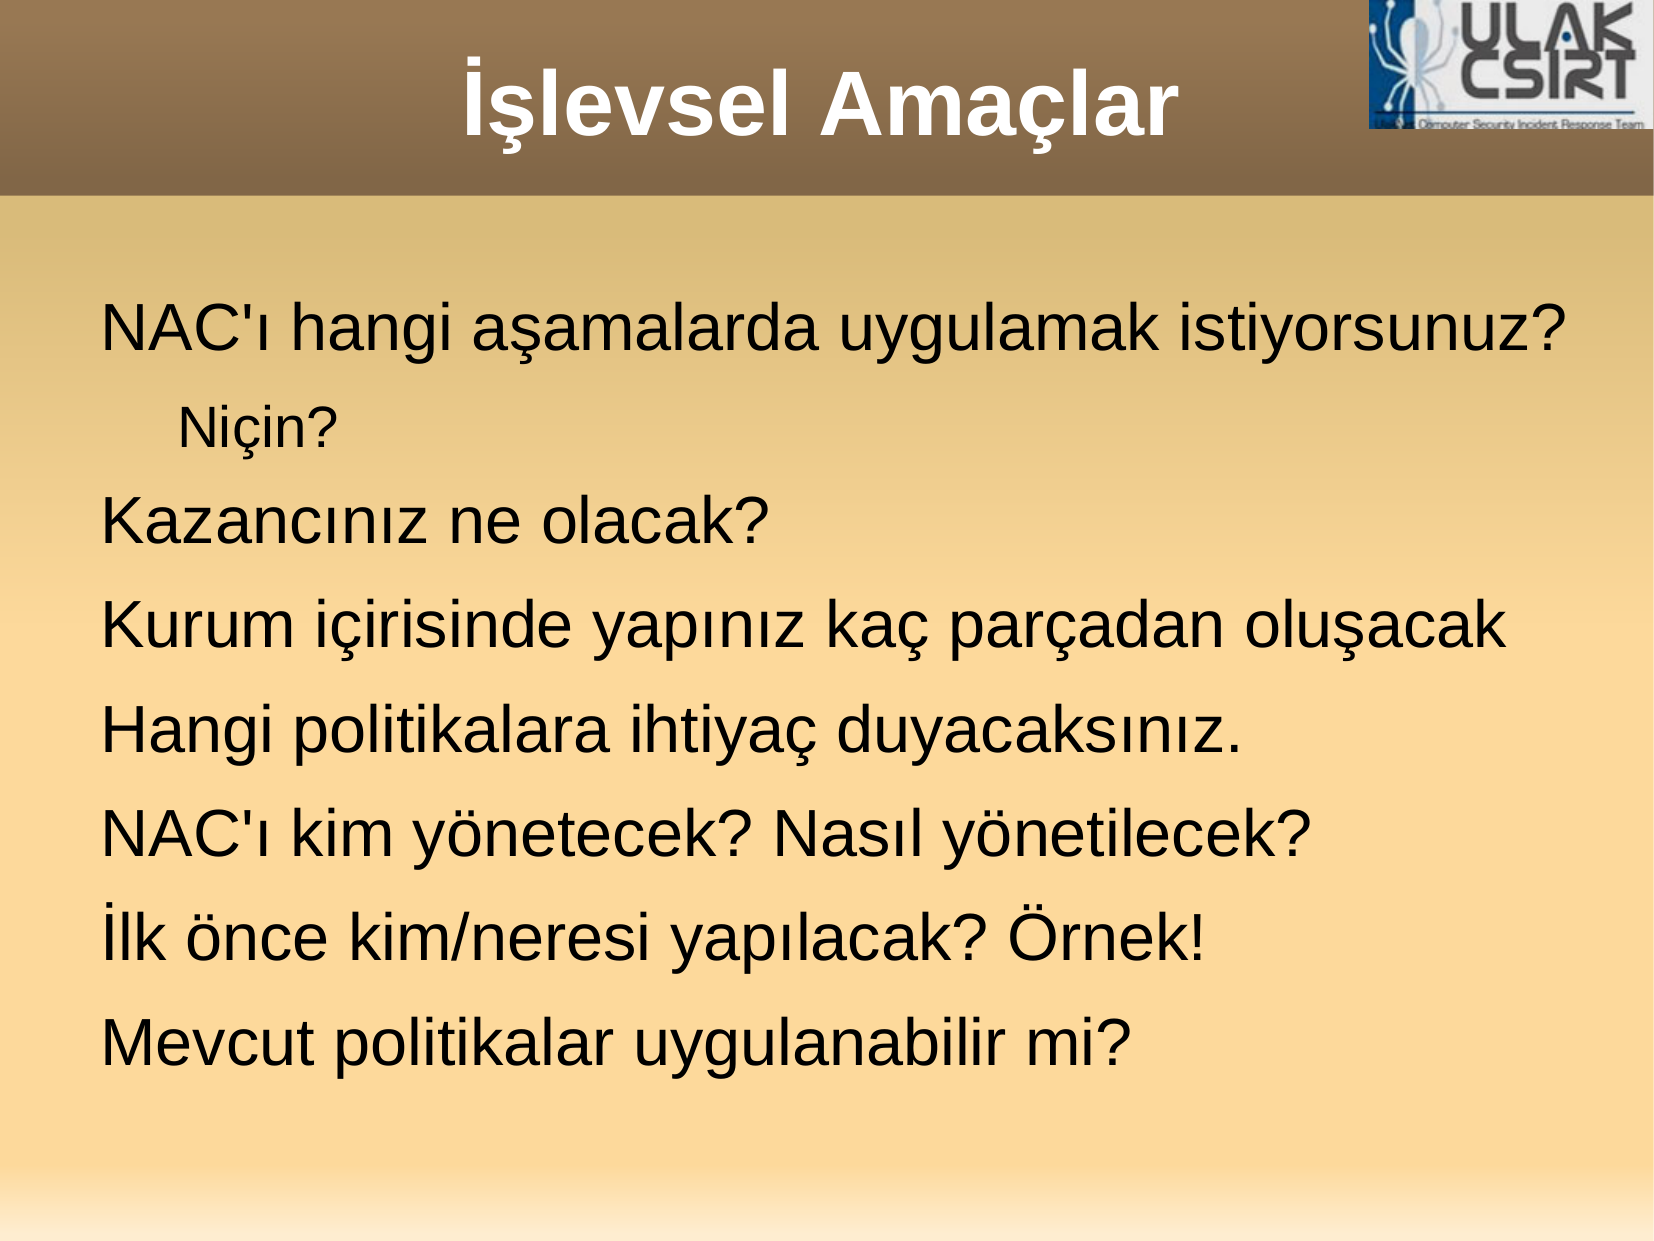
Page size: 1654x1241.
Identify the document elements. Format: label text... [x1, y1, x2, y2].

picture [0, 0, 1654, 1241]
list NAC'ı hangi aşamalarda uygulamak istiyorsunuz? Niçin? Kazancınız ne olacak? Kurum içirisinde yapınız kaç parçadan oluşacak Hangi politikalara ihtiyaç duyacaksınız. NAC'ı kim yönetecek? Nasıl yönetilecek? İlk önce kim/neresi yapılacak? Örnek! Mevcut politikalar uygulanabilir mi? [82, 290, 1571, 1228]
title İşlevsel Amaçlar [76, 7, 1565, 200]
